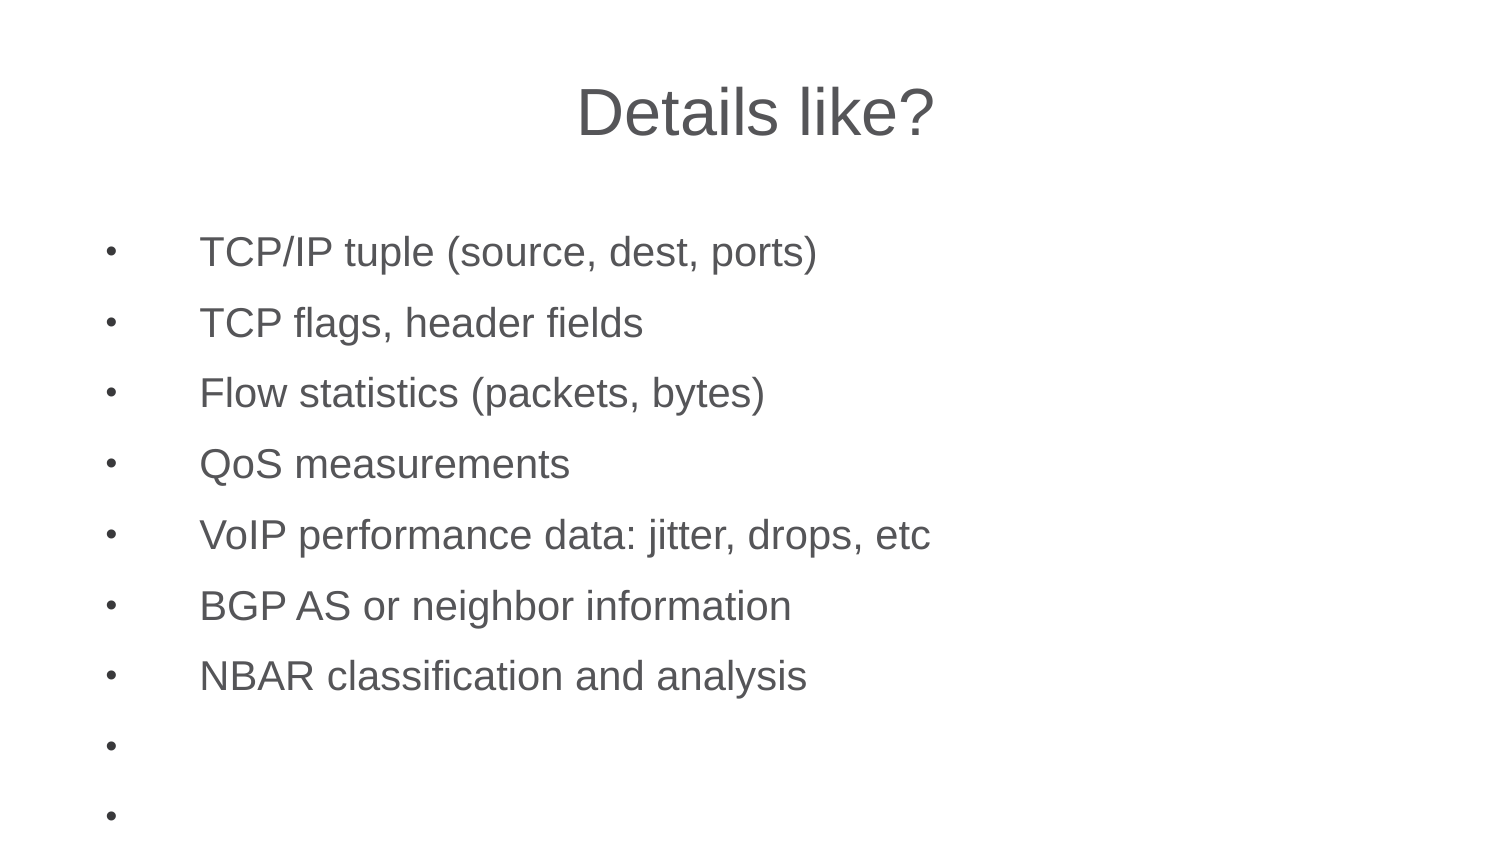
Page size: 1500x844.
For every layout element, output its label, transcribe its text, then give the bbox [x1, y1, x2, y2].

title Details like? [71, 55, 1441, 177]
list TCP/IP tuple (source, dest, ports) TCP flags, header fields Flow statistics (packets, bytes) QoS measurements VoIP performance data: jitter, drops, etc BGP AS or neighbor information NBAR classification and analysis [71, 221, 1441, 741]
